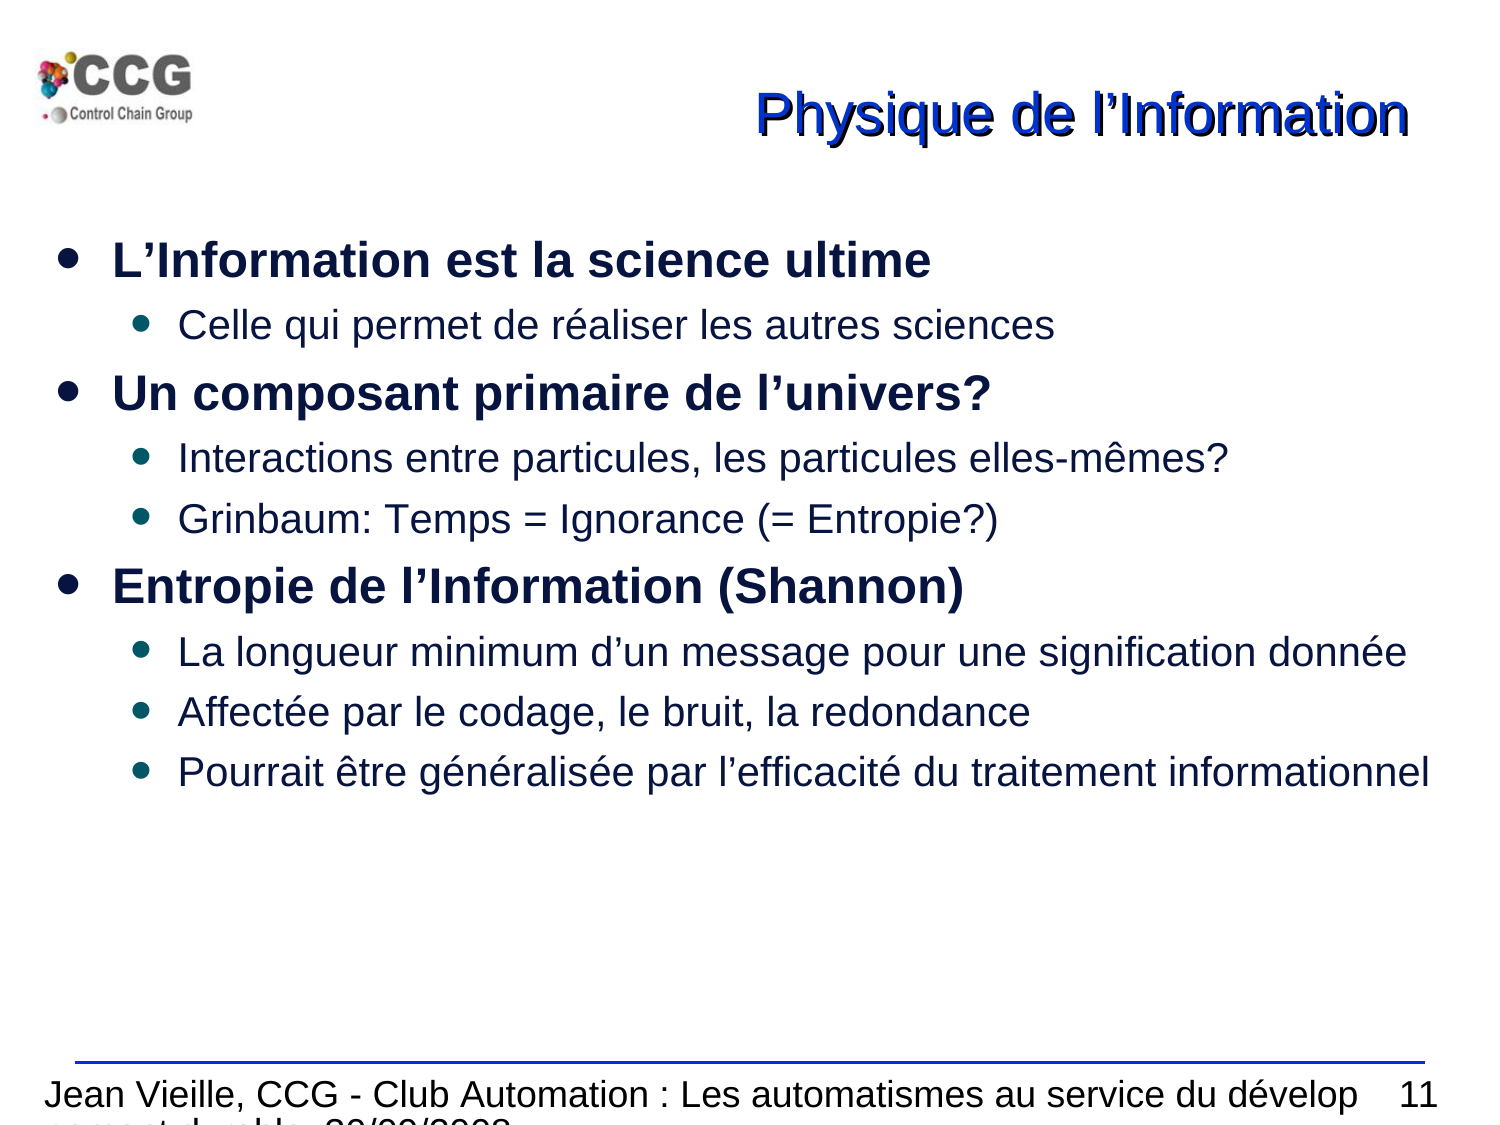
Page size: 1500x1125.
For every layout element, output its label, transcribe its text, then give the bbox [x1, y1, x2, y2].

picture [35, 48, 195, 129]
title Physique de l’Information [236, 45, 1426, 176]
list L’Information est la science ultime Celle qui permet de réaliser les autres sciences Un composant primaire de l’univers? Interactions entre particules, les particules elles-mêmes? Grinbaum: Temps = Ignorance (= Entropie?) Entropie de l’Information (Shannon) La longueur minimum d’un message pour une signification donnée Affectée par le codage, le bruit, la redondance Pourrait être généralisée par l’efficacité du traitement informationnel [41, 220, 1459, 1041]
